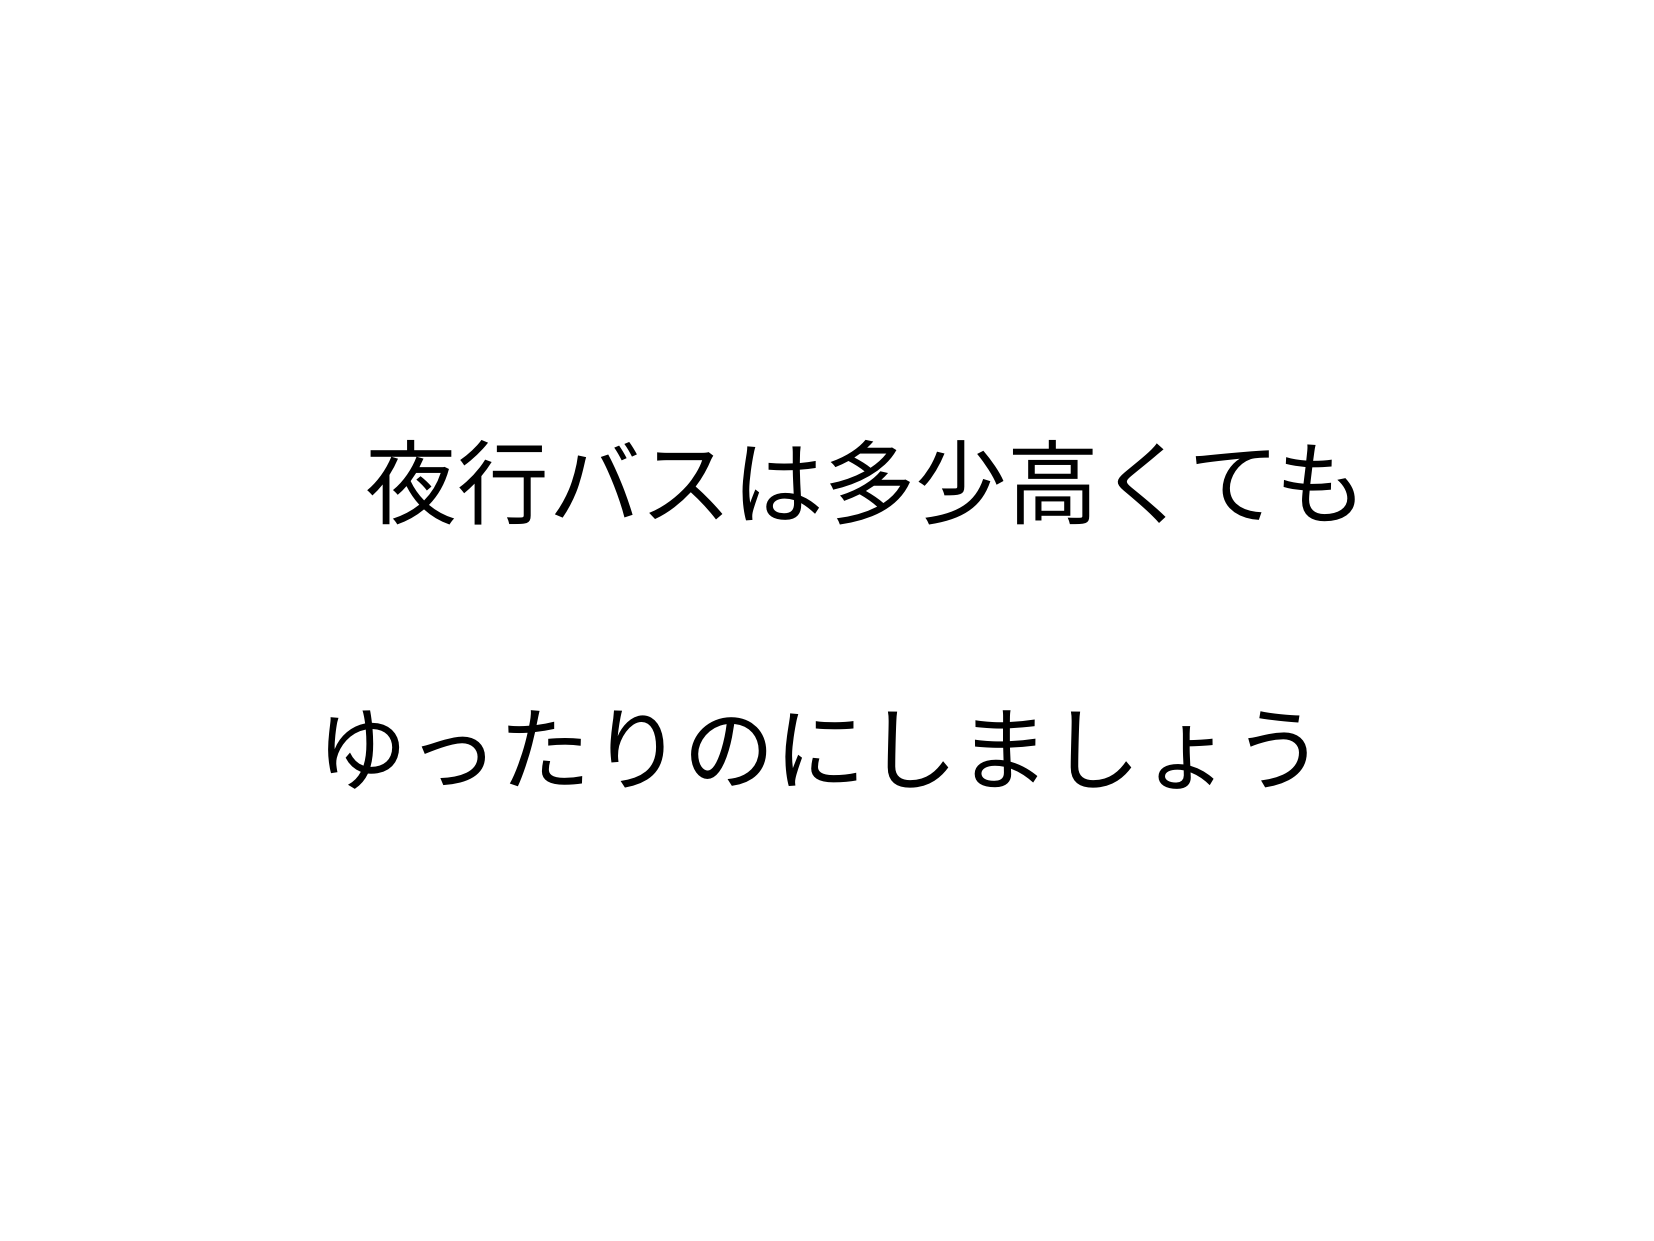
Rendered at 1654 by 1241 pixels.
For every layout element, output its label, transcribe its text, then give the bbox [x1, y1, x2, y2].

title 夜行バスは多少高くても ゆったりのにしましょう [76, 472, 1565, 748]
